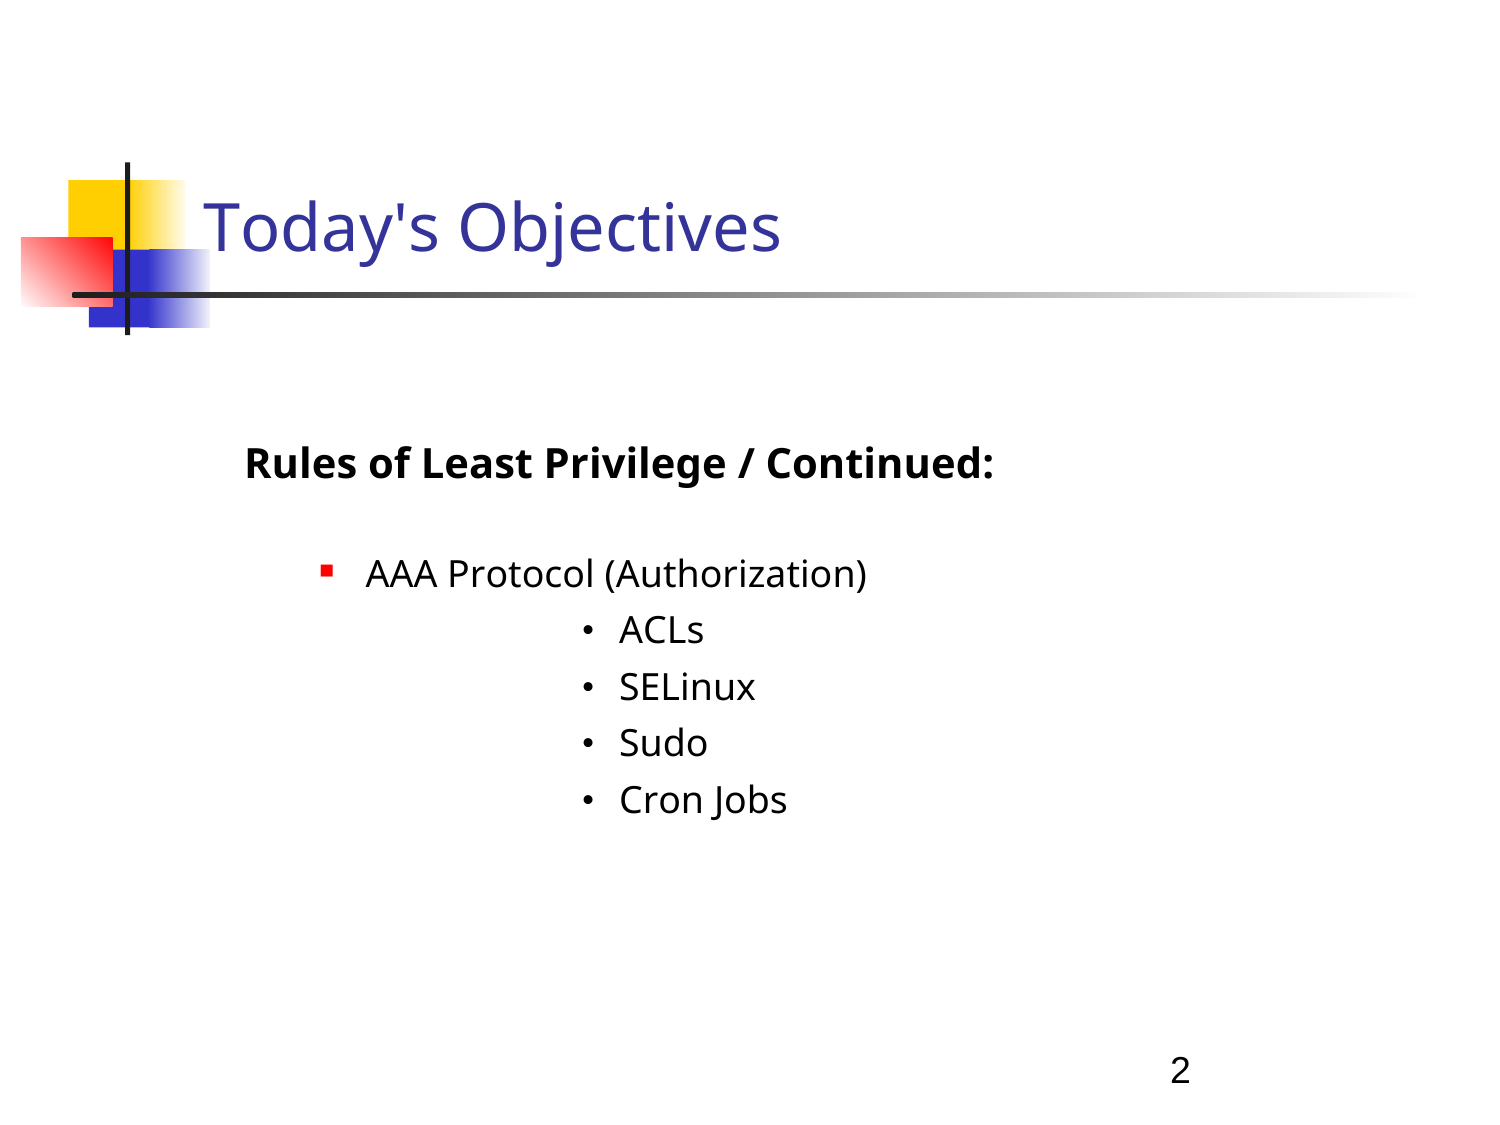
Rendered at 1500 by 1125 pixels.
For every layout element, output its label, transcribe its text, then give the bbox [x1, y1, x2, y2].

list Rules of Least Privilege / Continued: AAA Protocol (Authorization) ACLs SELinux Sudo Cron Jobs [229, 365, 1434, 1034]
title Today's Objectives [188, 35, 1468, 276]
